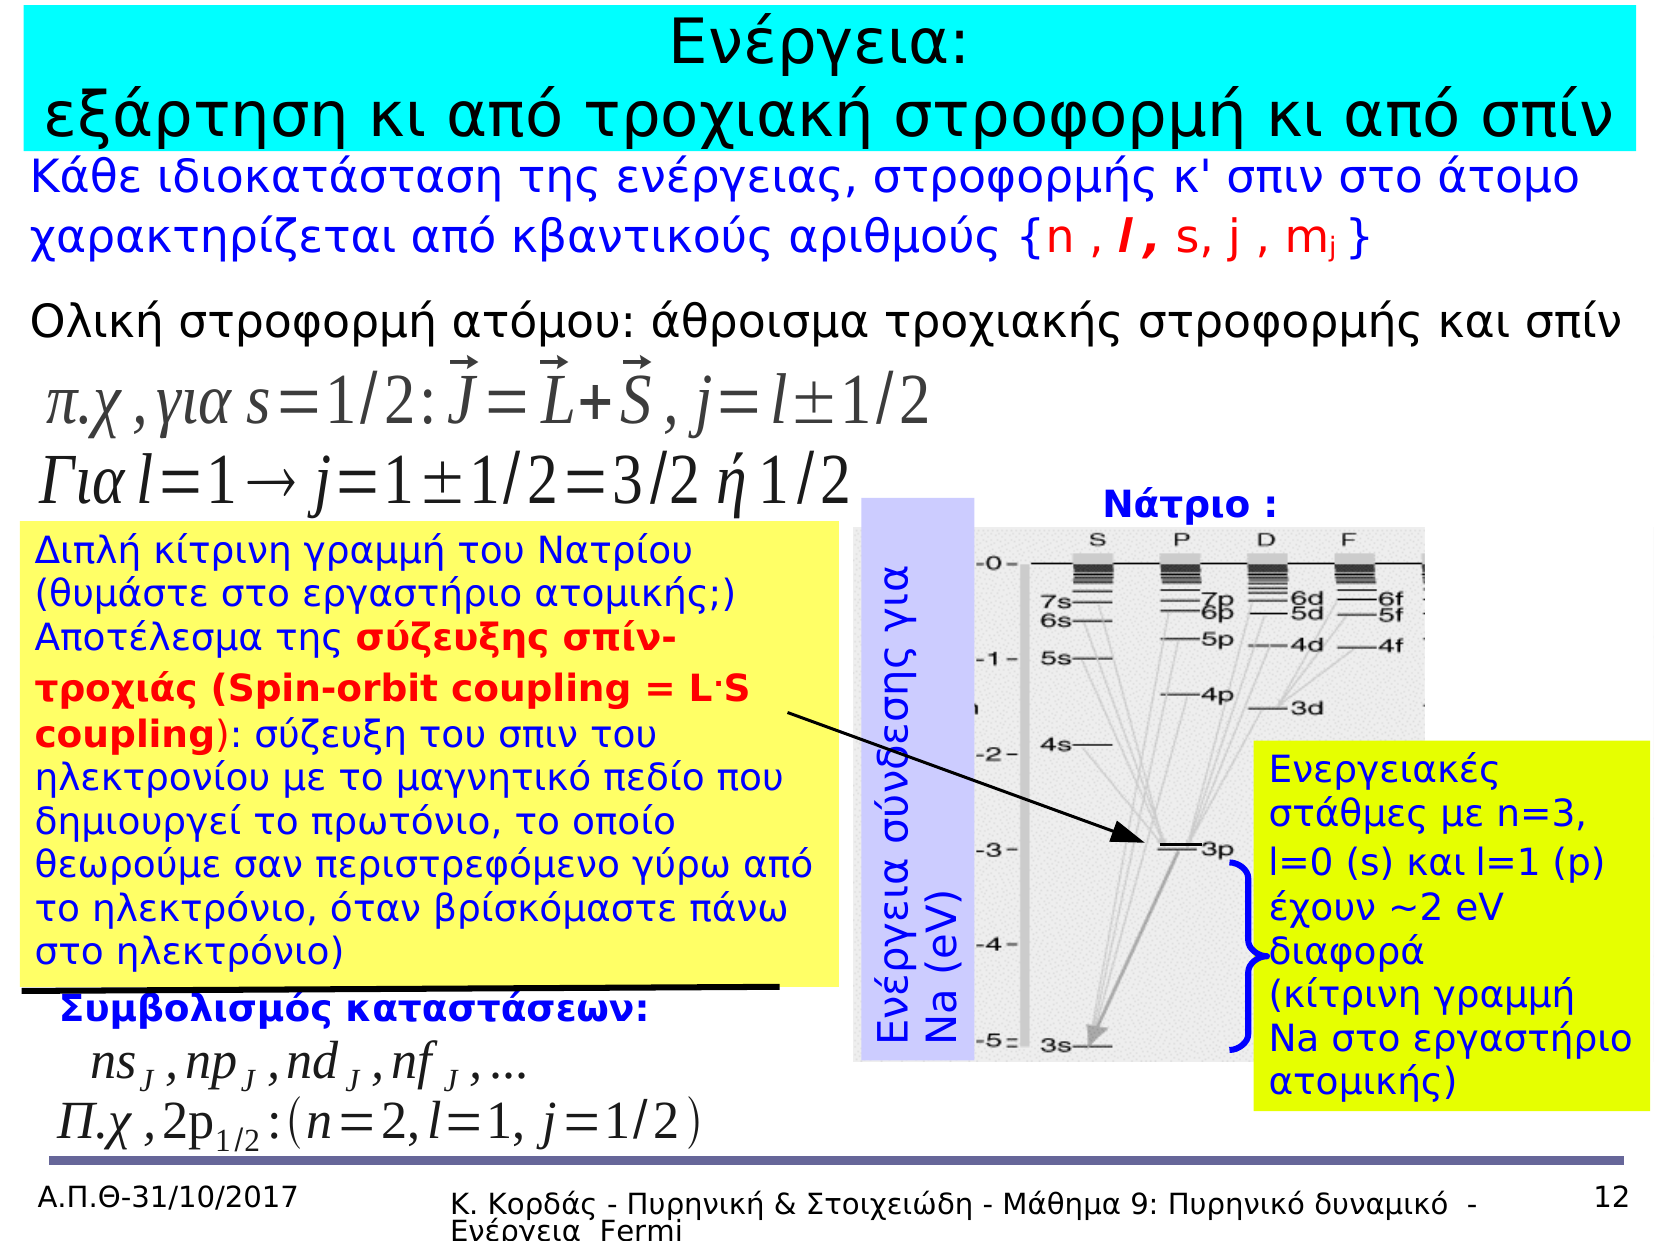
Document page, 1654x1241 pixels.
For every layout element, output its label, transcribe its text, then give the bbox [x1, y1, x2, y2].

chart [41, 1027, 714, 1161]
chart [20, 351, 954, 521]
text_box Συμβολισμός καταστάσεων: [44, 979, 695, 987]
title Eνέργεια: εξάρτηση κι από τροχιακή στροφορμή κι από σπίν [23, 5, 1637, 152]
text_box [1424, 524, 1654, 1088]
text_box Διπλή κίτρινη γραμμή του Νατρίου (θυμάστε στο εργαστήριο ατομικής;) Αποτέλεσμα της σύζευξης σπίν-τροχιάς (Spin-orbit coupling = L.S coupling): σύζευξη του σπιν του ηλεκτρονίου με το μαγνητικό πεδίο που δημιουργεί το πρωτόνιο, το οποίο θεωρούμε σαν περιστρεφόμενο γύρω από το ηλεκτρόνιο, όταν βρίσκόμαστε πάνω στο ηλεκτρόνιο) [19, 521, 839, 987]
text_box Νάτριο : [1087, 475, 1351, 535]
text_box Συμβολισμός καταστάσεων: [44, 991, 695, 1038]
text_box Ενέργεια σύνδεσης για Na (eV) [861, 497, 975, 778]
picture [853, 527, 1424, 1062]
list Κάθε ιδιοκατάσταση της ενέργειας, στροφορμής κ' σπιν στο άτομο χαρακτηρίζεται από κβαντικούς αριθμούς {n , l , s, j , mj } Ολική στροφορμή ατόμου: άθροισμα τροχιακής στροφορμής και σπίν [0, 150, 1641, 355]
picture [853, 527, 861, 737]
text_box Ενεργειακές στάθμες με n=3, l=0 (s) και l=1 (p) έχουν ~2 eV διαφορά (κίτρινη γραμμή Na στο εργαστήριο ατομικής) [1253, 740, 1651, 1110]
text_box Ενέργεια σύνδεσης για Na (eV) [861, 742, 975, 1061]
